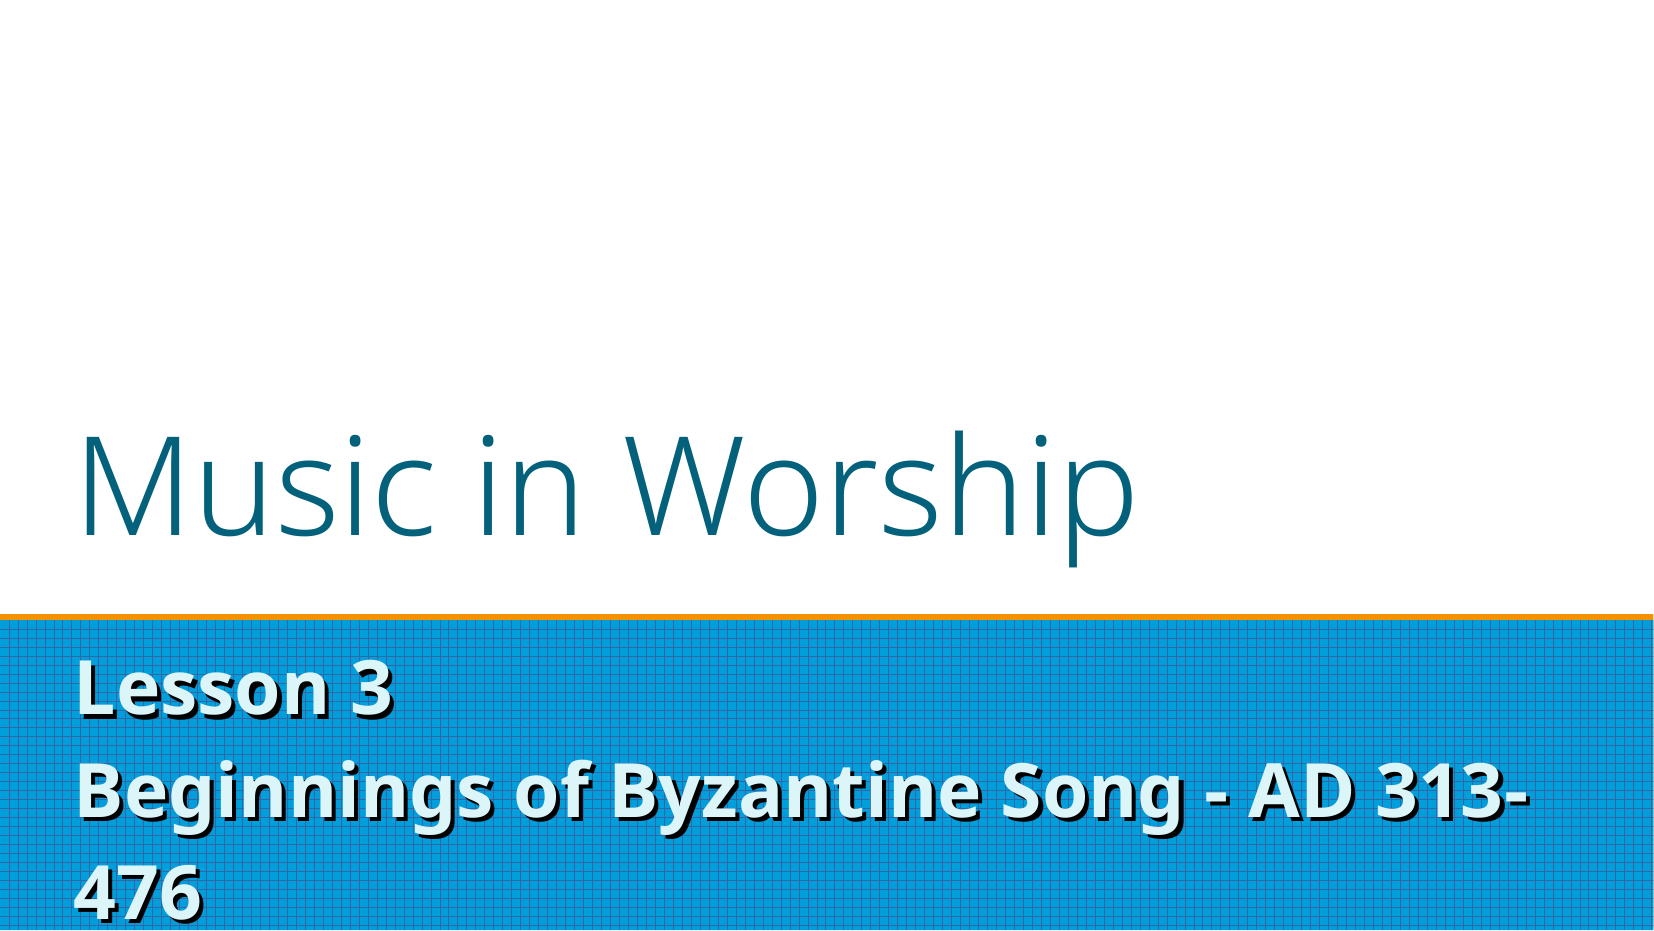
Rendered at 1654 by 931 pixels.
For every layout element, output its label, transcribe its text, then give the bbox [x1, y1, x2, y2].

subtitle Lesson 3 Beginnings of Byzantine Song - AD 313-476 [73, 634, 1551, 840]
title Music in Worship [73, 44, 1551, 576]
